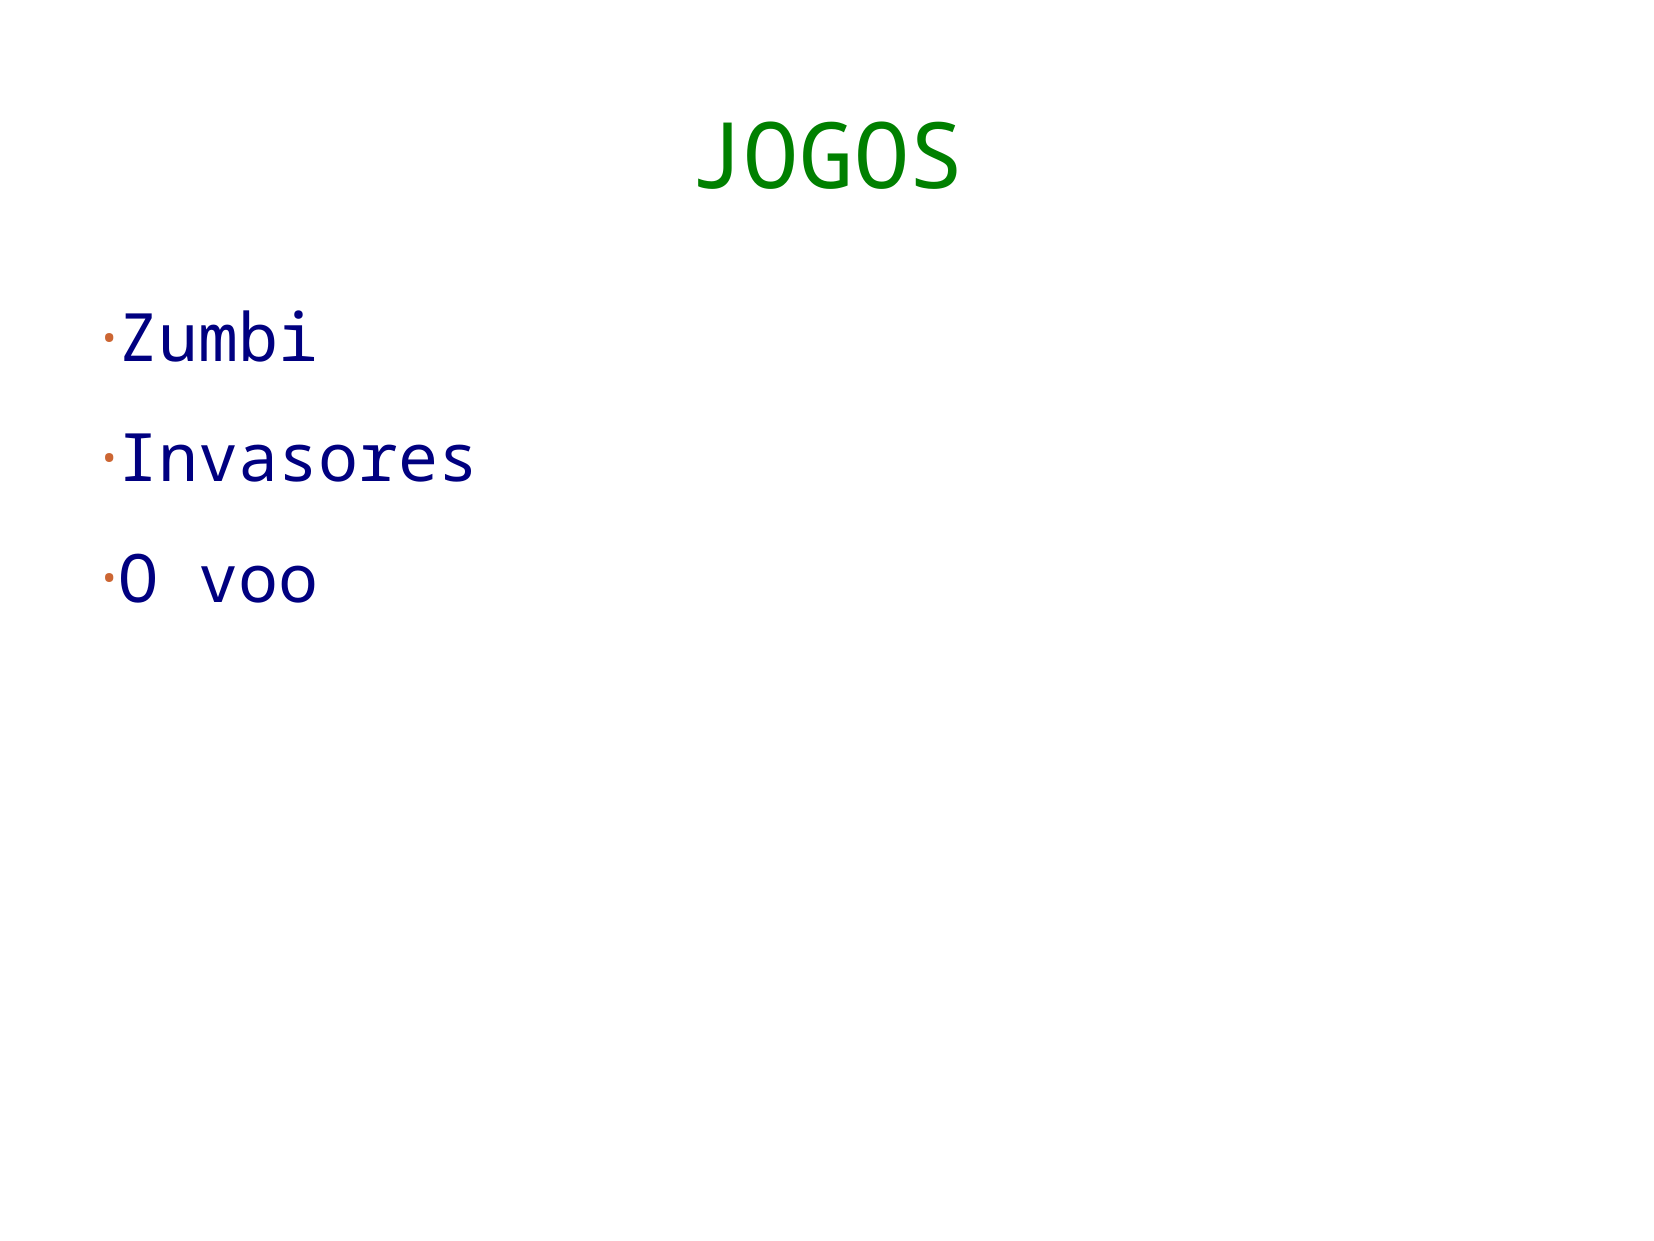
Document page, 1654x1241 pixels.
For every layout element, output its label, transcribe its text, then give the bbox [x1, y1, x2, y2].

title JOGOS [82, 49, 1571, 257]
list Zumbi Invasores O voo [82, 290, 1571, 1010]
